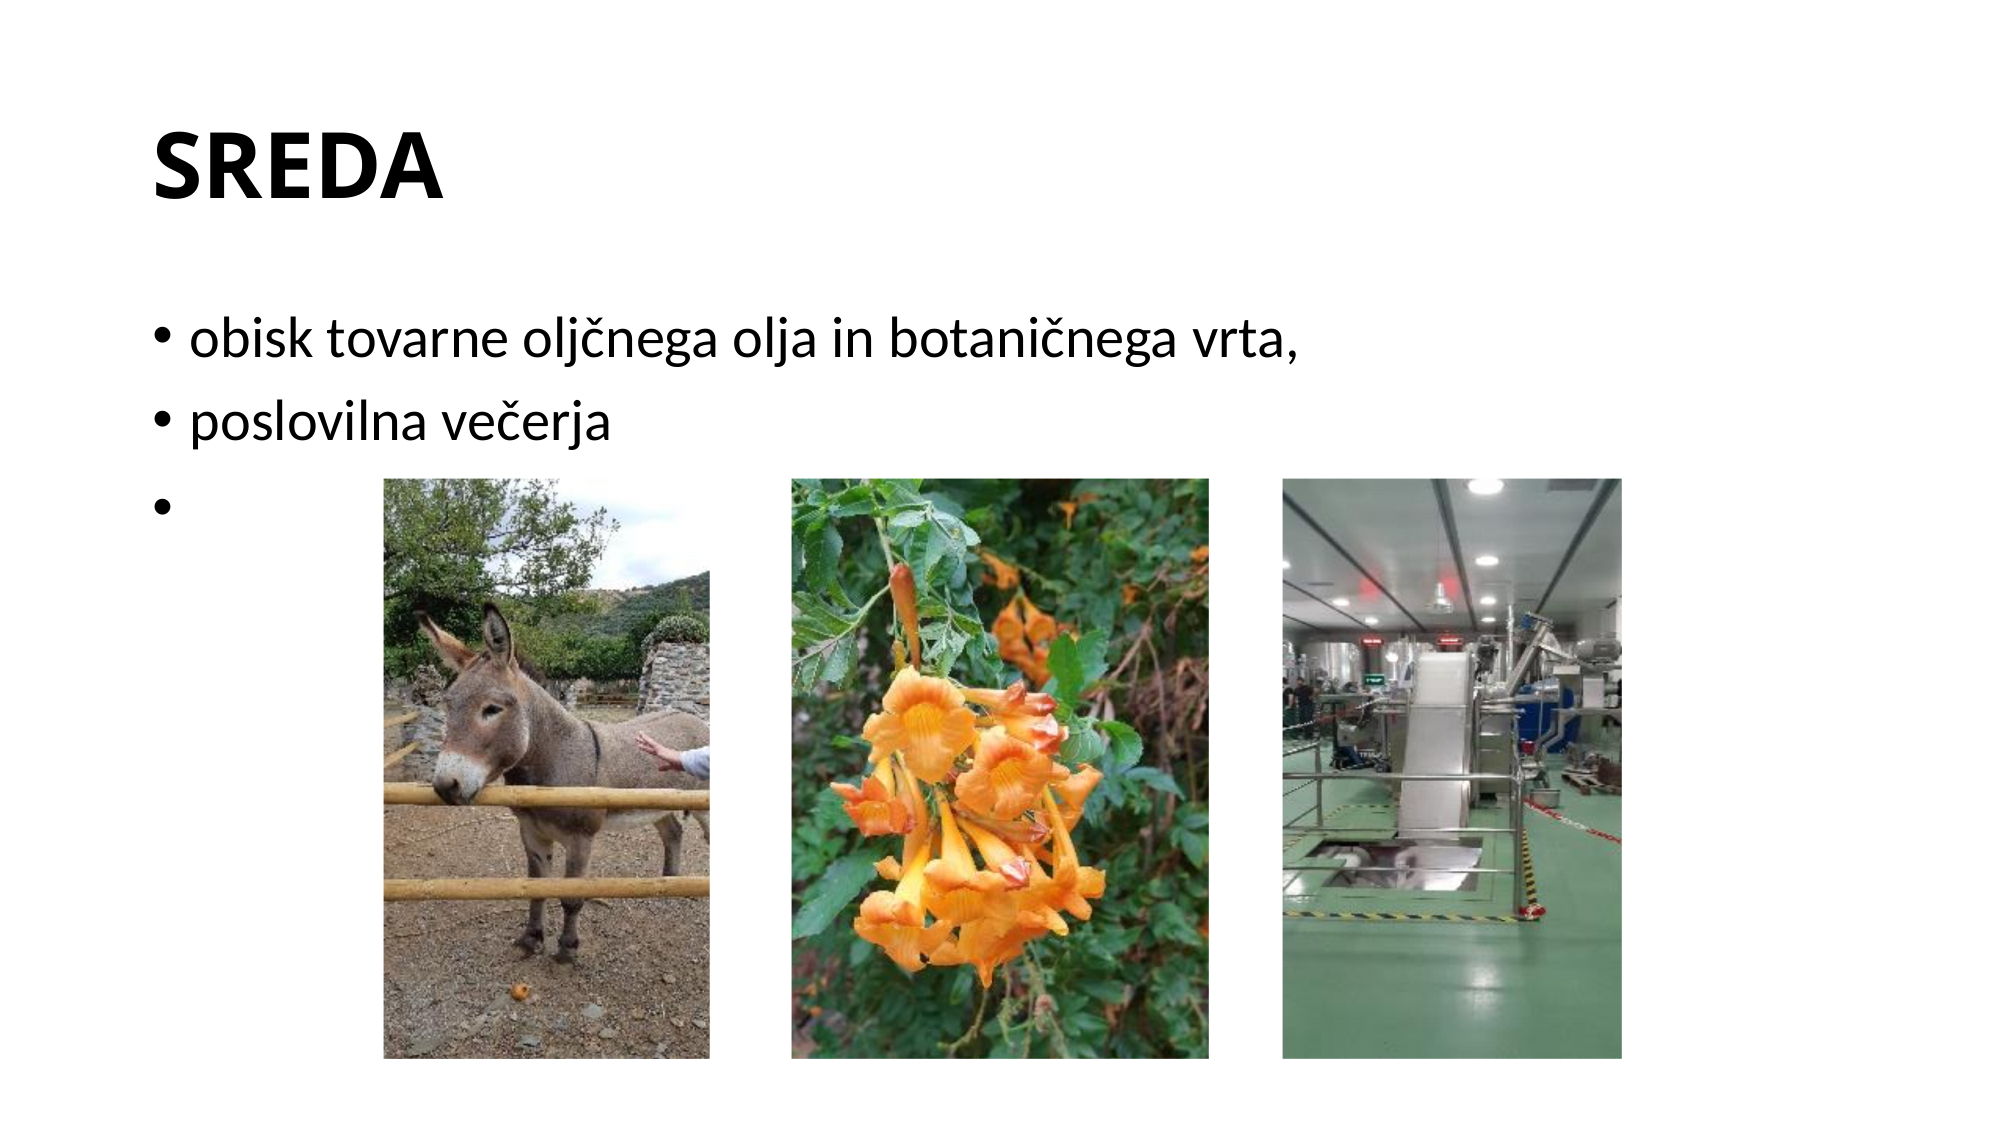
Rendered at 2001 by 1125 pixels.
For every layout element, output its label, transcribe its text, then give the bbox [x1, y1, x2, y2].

picture [383, 478, 710, 1059]
picture [791, 478, 1209, 1059]
list obisk tovarne oljčnega olja in botaničnega vrta, poslovilna večerja [137, 299, 1863, 1014]
picture [1282, 478, 1622, 1059]
title SREDA [137, 59, 1863, 278]
